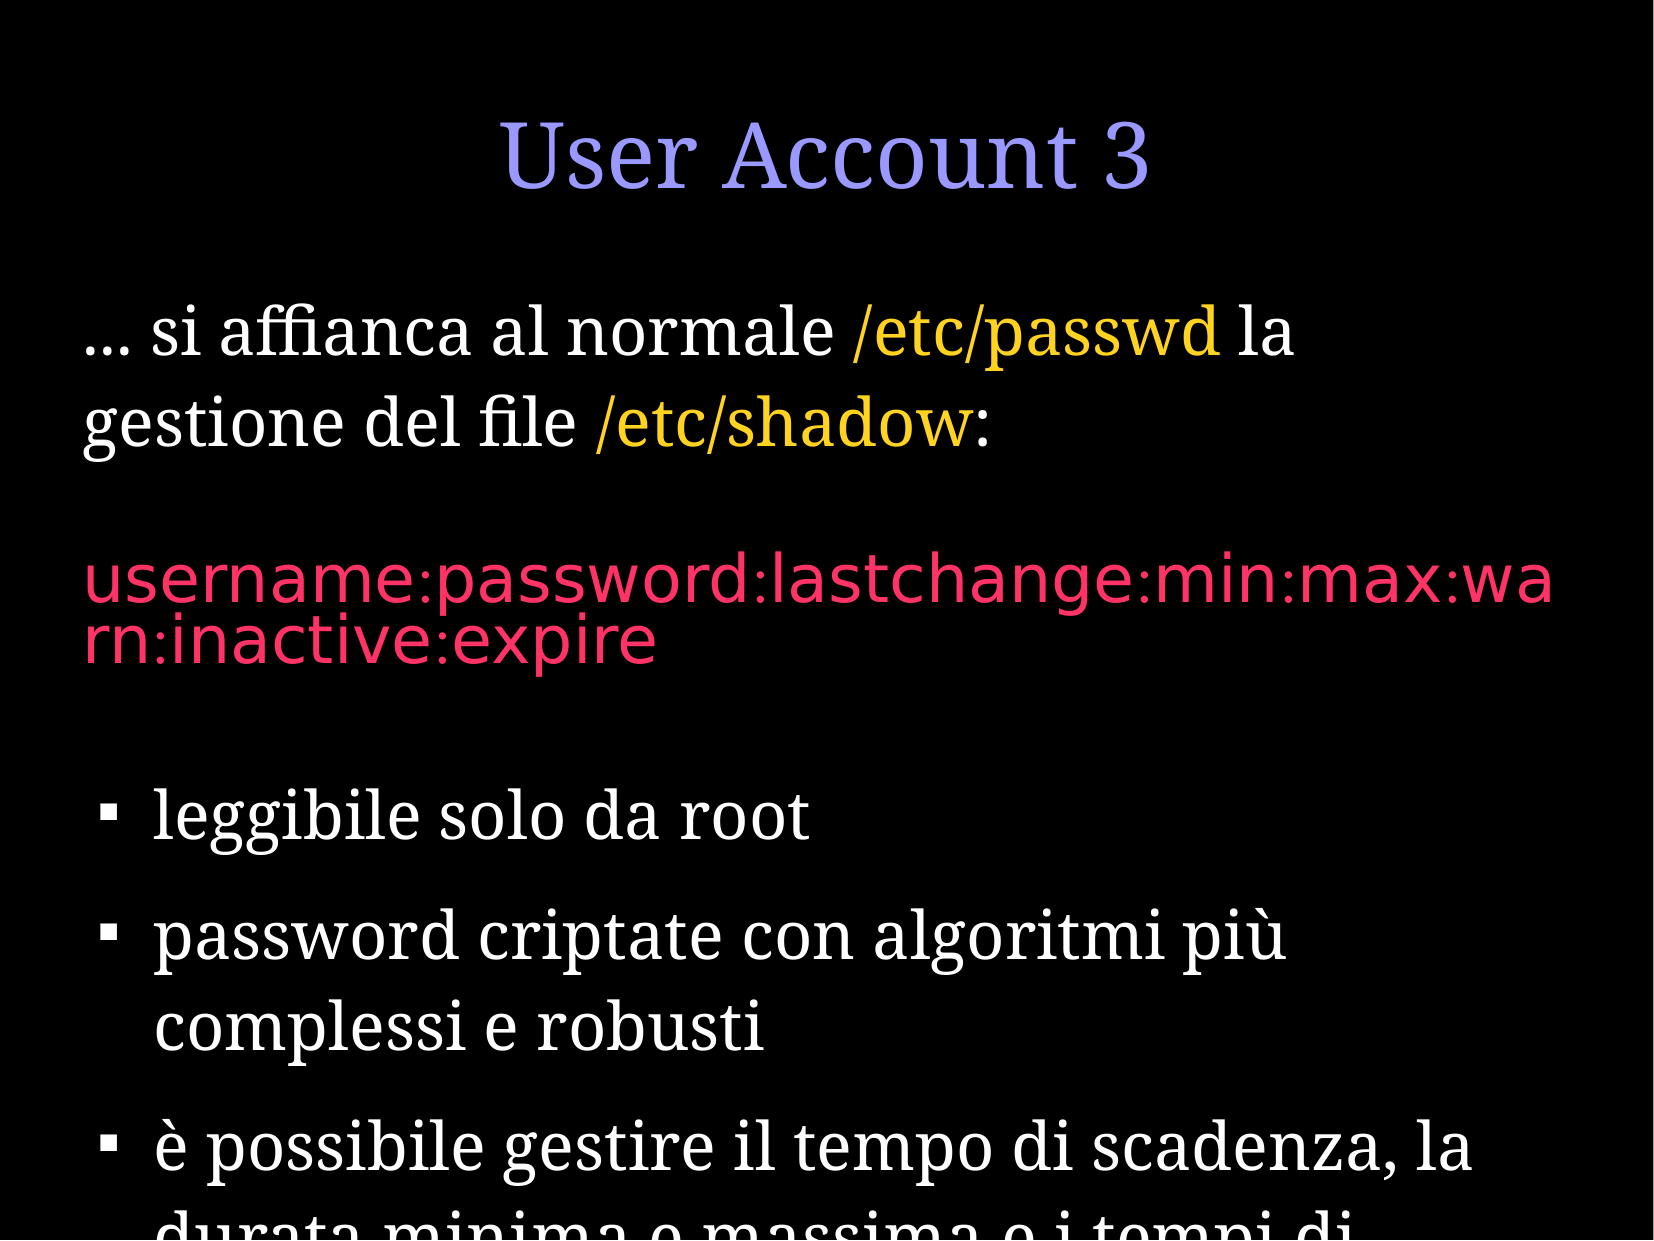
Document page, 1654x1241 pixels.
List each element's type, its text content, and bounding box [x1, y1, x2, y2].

title User Account 3 [82, 49, 1571, 257]
list ... si affianca al normale /etc/passwd la gestione del file /etc/shadow: username:password:lastchange:min:max:warn:inactive:expire leggibile solo da root password criptate con algoritmi più complessi e robusti è possibile gestire il tempo di scadenza, la durata minima e massima e i tempi di notifica della password [82, 284, 1571, 1241]
